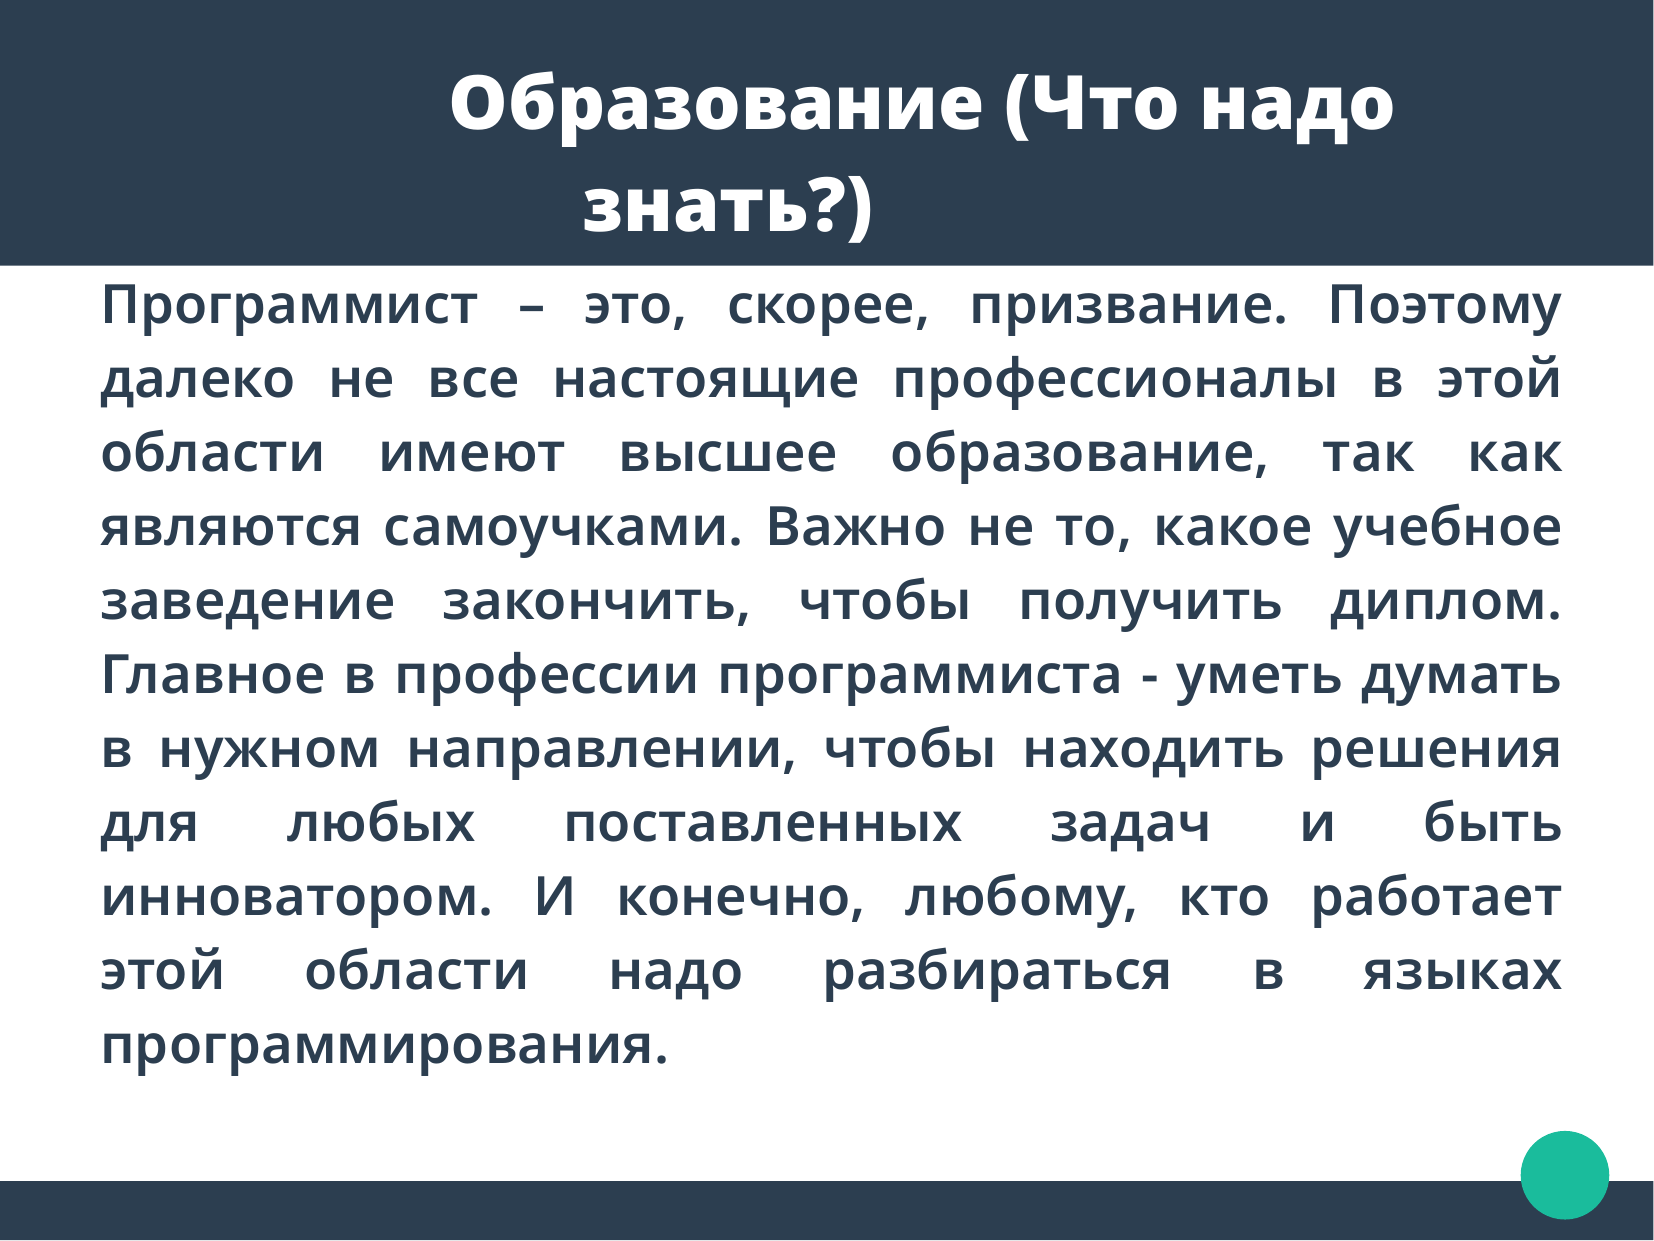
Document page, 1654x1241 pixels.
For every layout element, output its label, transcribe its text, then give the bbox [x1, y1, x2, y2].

list Программист – это, скорее, призвание. Поэтому далеко не все настоящие профессионалы в этой области имеют высшее образование, так как являются самоучками. Важно не то, какое учебное заведение закончить, чтобы получить диплом. Главное в профессии программиста - уметь думать в нужном направлении, чтобы находить решения для любых поставленных задач и быть инноватором. И конечно, любому, кто работает этой области надо разбираться в языках программирования. [29, 265, 1565, 1093]
title Образование (Что надо знать?) [59, 49, 1595, 207]
